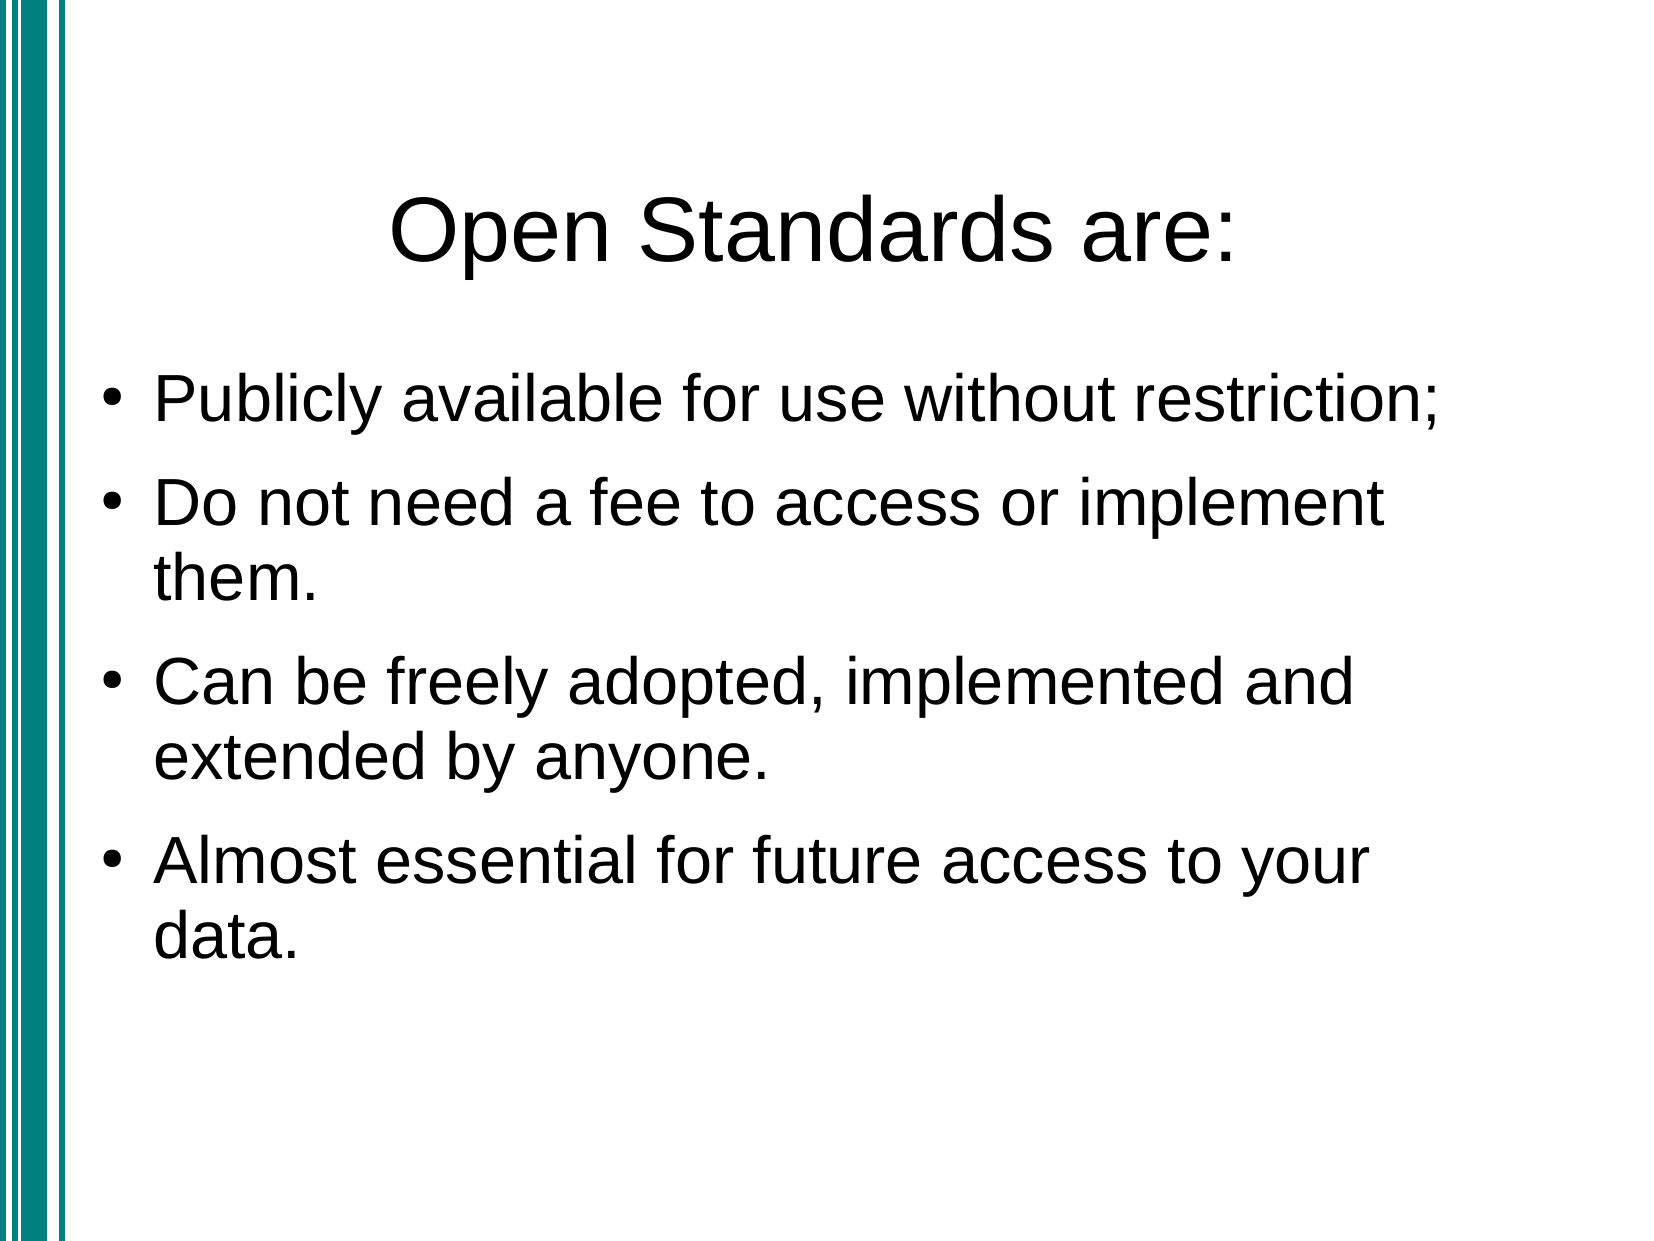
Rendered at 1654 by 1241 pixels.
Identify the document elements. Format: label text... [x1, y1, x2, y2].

list Publicly available for use without restriction; Do not need a fee to access or implement them. Can be freely adopted, implemented and extended by anyone. Almost essential for future access to your data. [82, 361, 1538, 1081]
title Open Standards are: [82, 126, 1571, 334]
